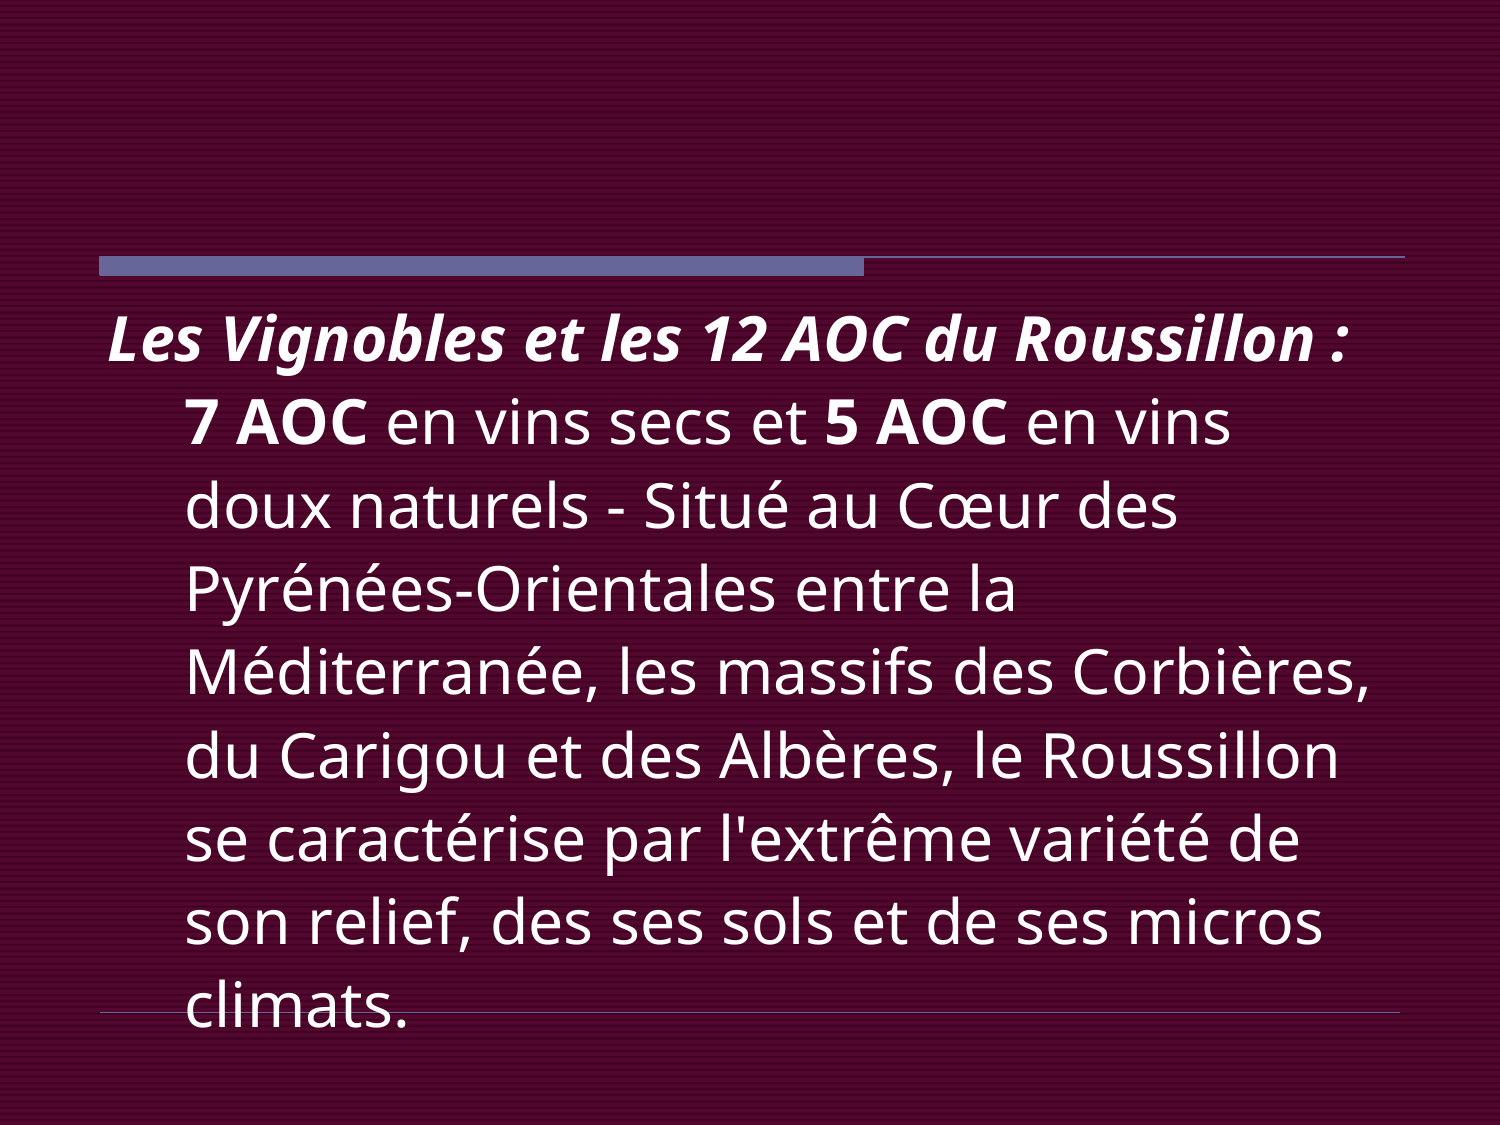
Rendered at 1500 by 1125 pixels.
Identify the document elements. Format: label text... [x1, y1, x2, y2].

picture [0, 0, 1500, 1125]
list Les Vignobles et les 12 AOC du Roussillon : 7 AOC en vins secs et 5 AOC en vins doux naturels - Situé au Cœur des Pyrénées-Orientales entre la Méditerranée, les massifs des Corbières, du Carigou et des Albères, le Roussillon se caractérise par l'extrême variété de son relief, des ses sols et de ses micros climats. [92, 287, 1406, 988]
